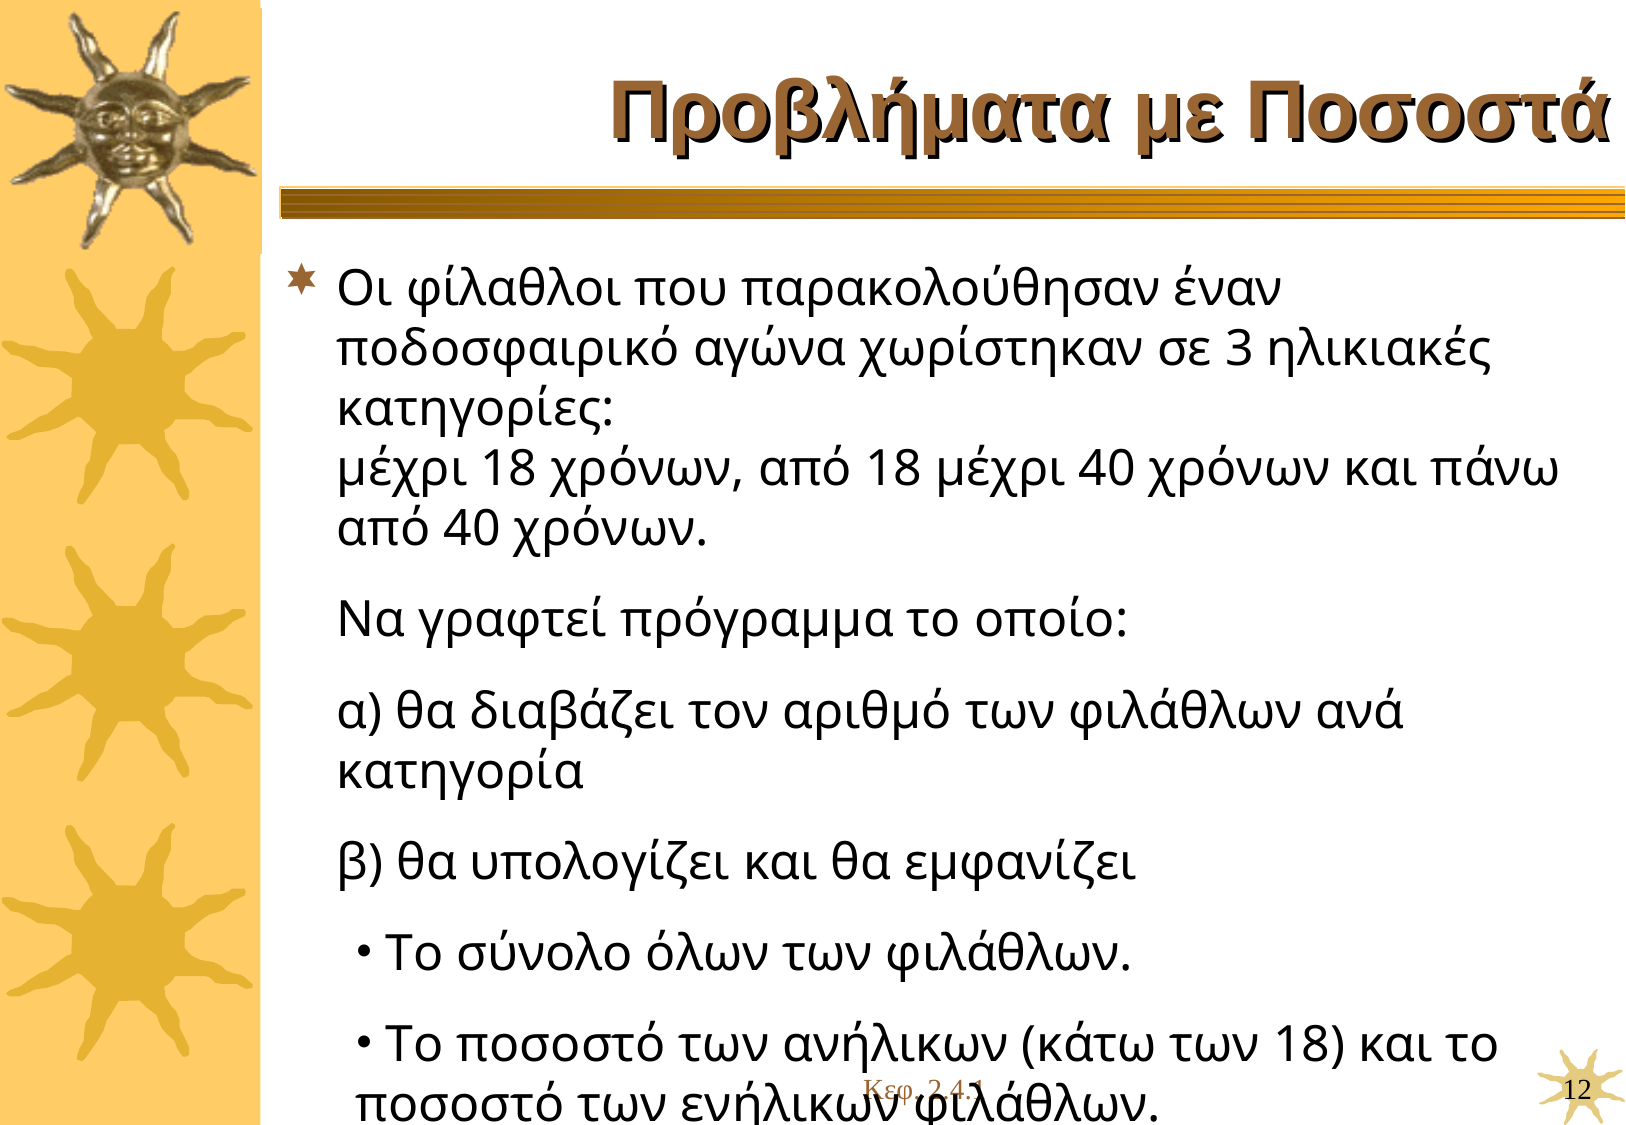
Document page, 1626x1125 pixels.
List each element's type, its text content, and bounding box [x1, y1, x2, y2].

picture [1, 8, 262, 13]
text_box Οι φίλαθλοι που παρακολούθησαν έναν ποδοσφαιρικό αγώνα χωρίστηκαν σε 3 ηλικιακές κατηγορίες: μέχρι 18 χρόνων, από 18 μέχρι 40 χρόνων και πάνω από 40 χρόνων. Να γραφτεί πρόγραμμα το οποίο: α) θα διαβάζει τον αριθμό των φιλάθλων ανά κατηγορία β) θα υπολογίζει και θα εμφανίζει Το σύνολο όλων των φιλάθλων. Το ποσοστό των ανήλικων (κάτω των 18) και το ποσοστό των ενήλικων φιλάθλων. [265, 248, 1626, 1020]
text_box Προβλήματα με Ποσοστά [0, 13, 1625, 164]
picture [1, 164, 262, 254]
